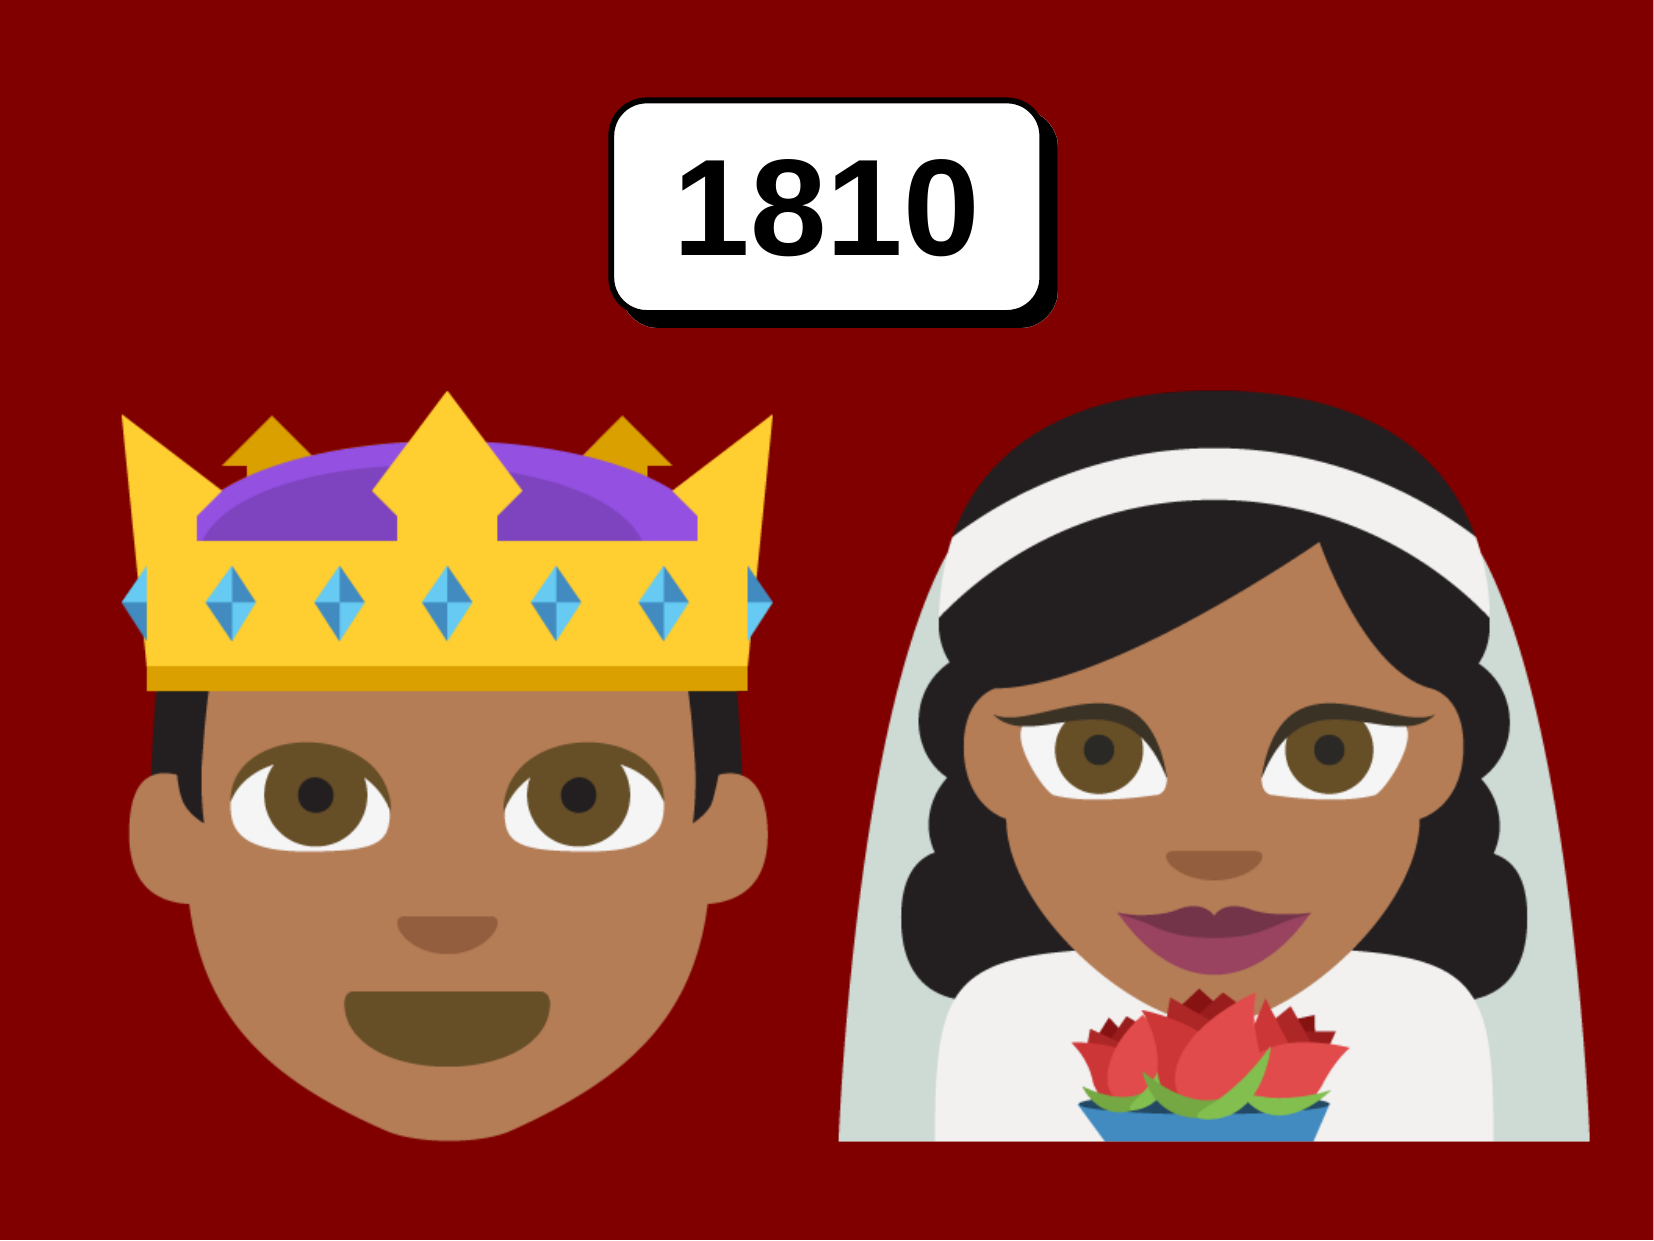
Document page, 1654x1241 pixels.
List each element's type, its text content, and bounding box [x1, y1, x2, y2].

picture [47, 366, 1615, 1167]
text_box [611, 100, 1043, 313]
text_box 1810 [647, 124, 1007, 302]
